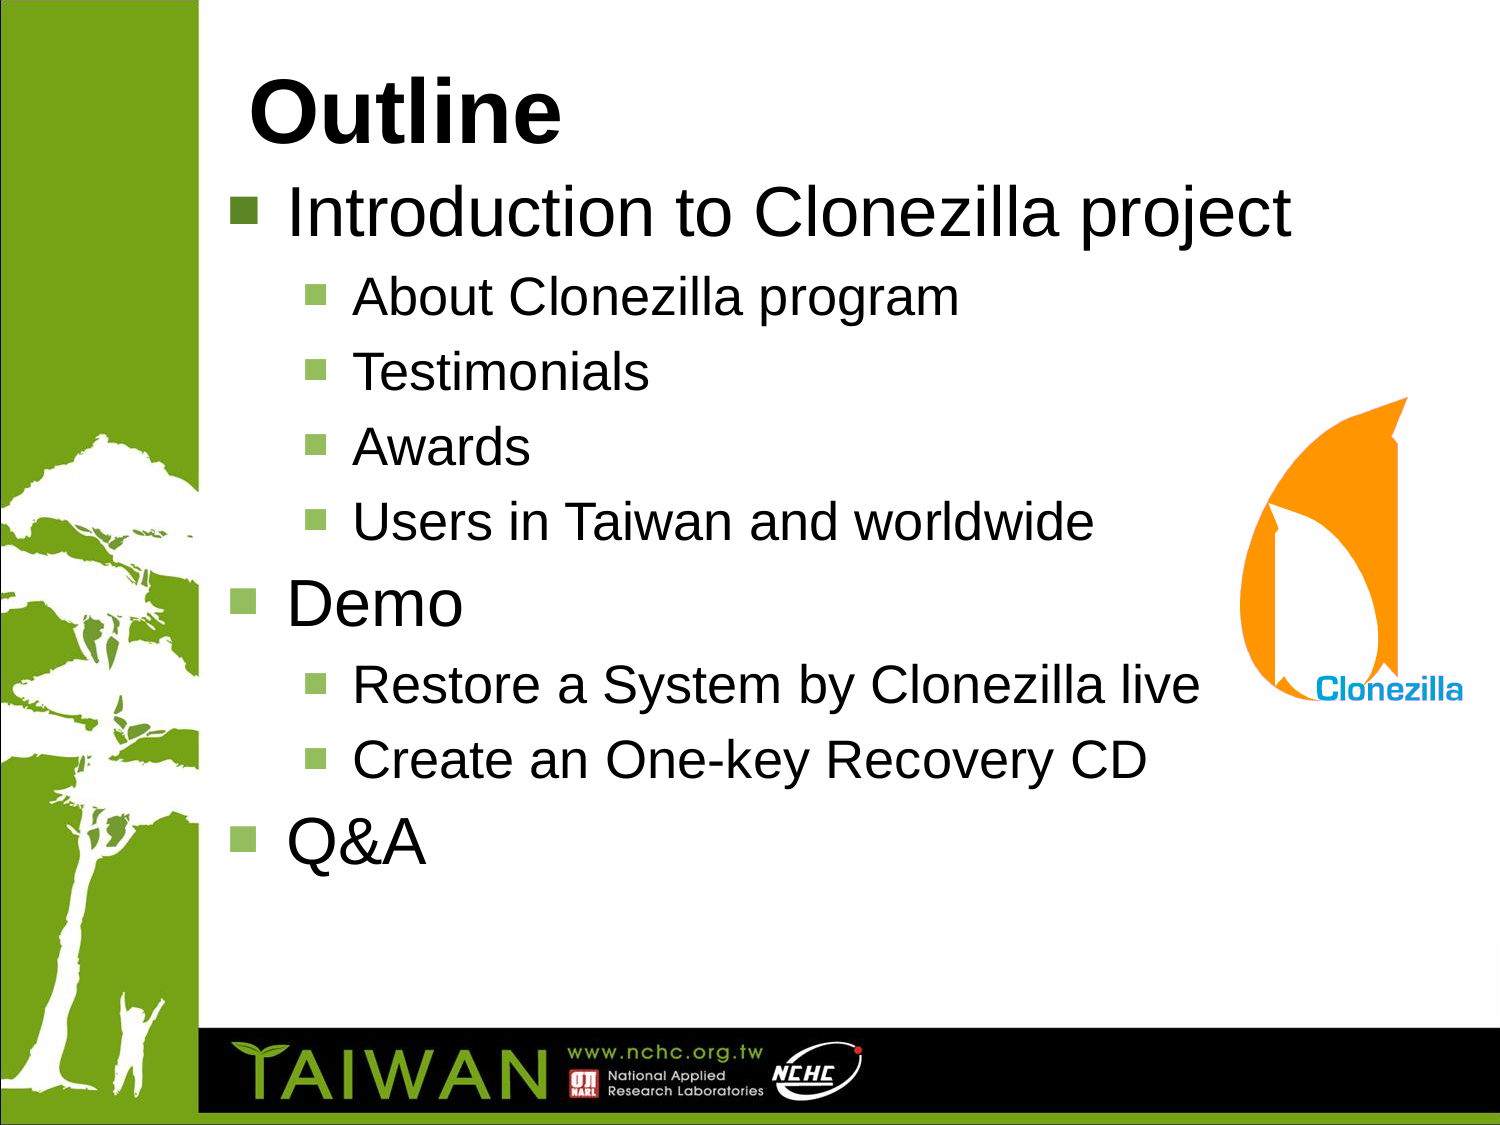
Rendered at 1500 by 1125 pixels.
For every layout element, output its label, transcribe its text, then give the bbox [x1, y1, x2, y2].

picture [1240, 397, 1464, 709]
title Outline [248, 17, 1480, 172]
picture [0, 0, 1500, 1125]
list Introduction to Clonezilla project About Clonezilla program Testimonials Awards Users in Taiwan and worldwide Demo Restore a System by Clonezilla live Create an One-key Recovery CD Q&A [230, 172, 1500, 916]
